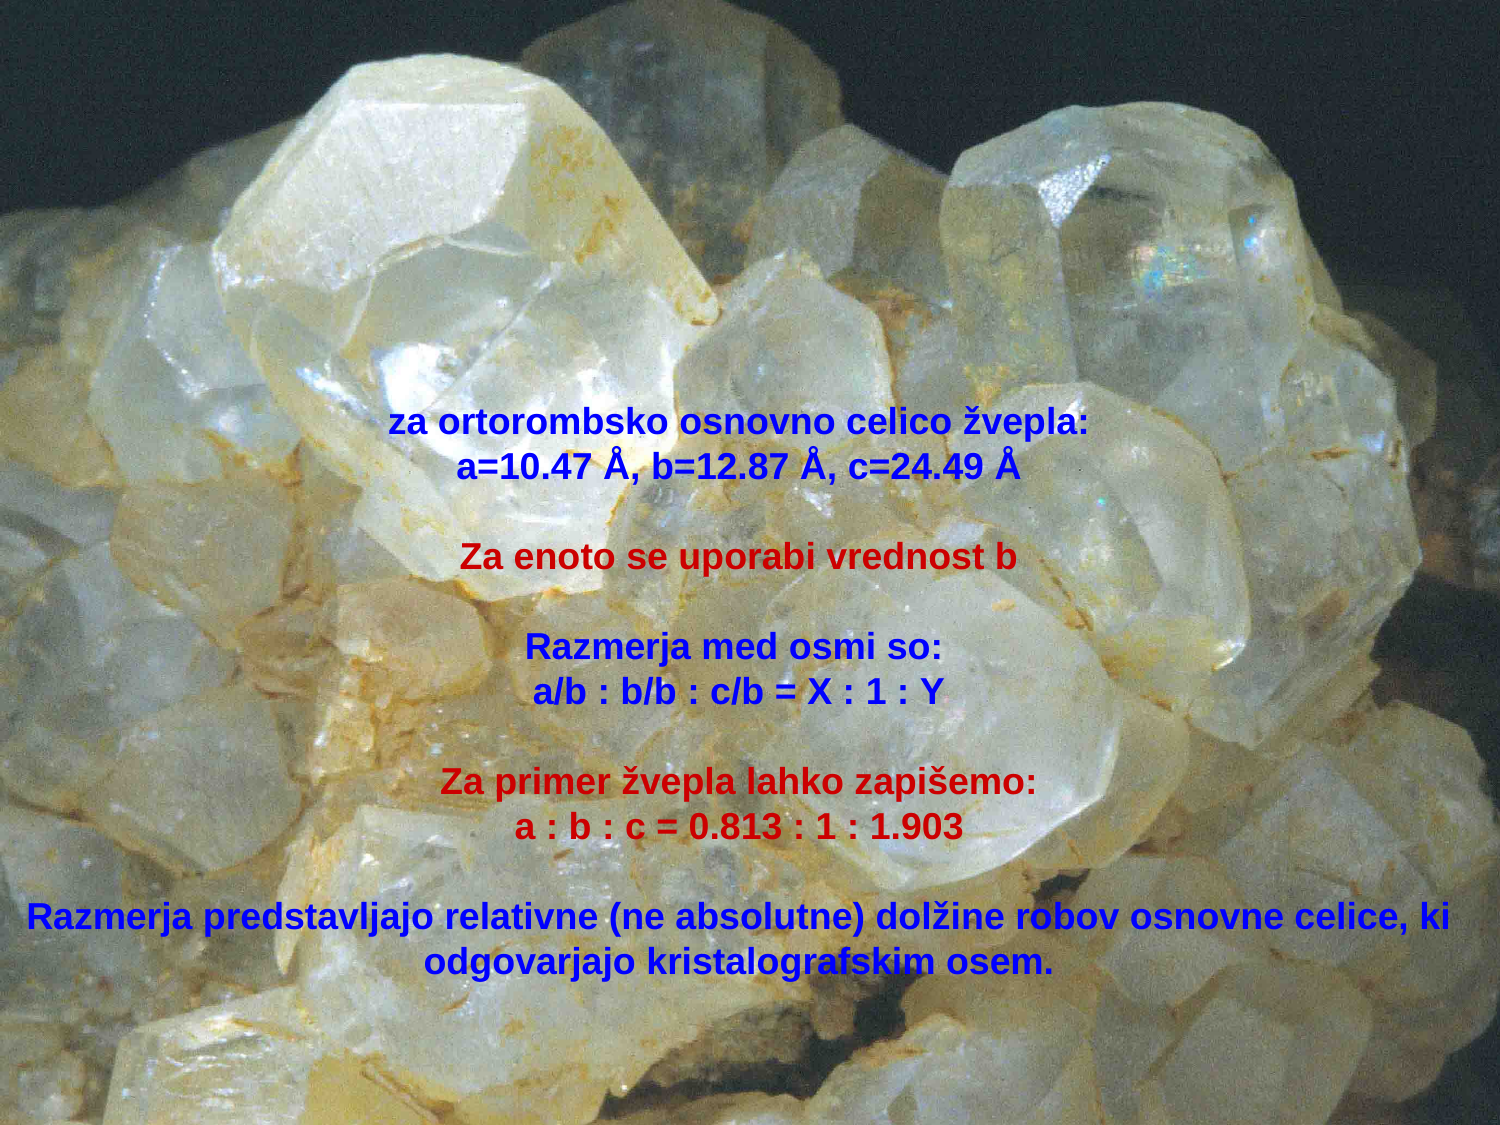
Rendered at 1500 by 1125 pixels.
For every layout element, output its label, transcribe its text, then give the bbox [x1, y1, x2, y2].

picture [0, 0, 1500, 1125]
text_box za ortorombsko osnovno celico žvepla: a=10.47 Å, b=12.87 Å, c=24.49 Å Za enoto se uporabi vrednost b Razmerja med osmi so: a/b : b/b : c/b = X : 1 : Y Za primer žvepla lahko zapišemo: a : b : c = 0.813 : 1 : 1.903 Razmerja predstavljajo relativne (ne absolutne) dolžine robov osnovne celice, ki odgovarjajo kristalografskim osem. [0, 344, 1479, 1125]
